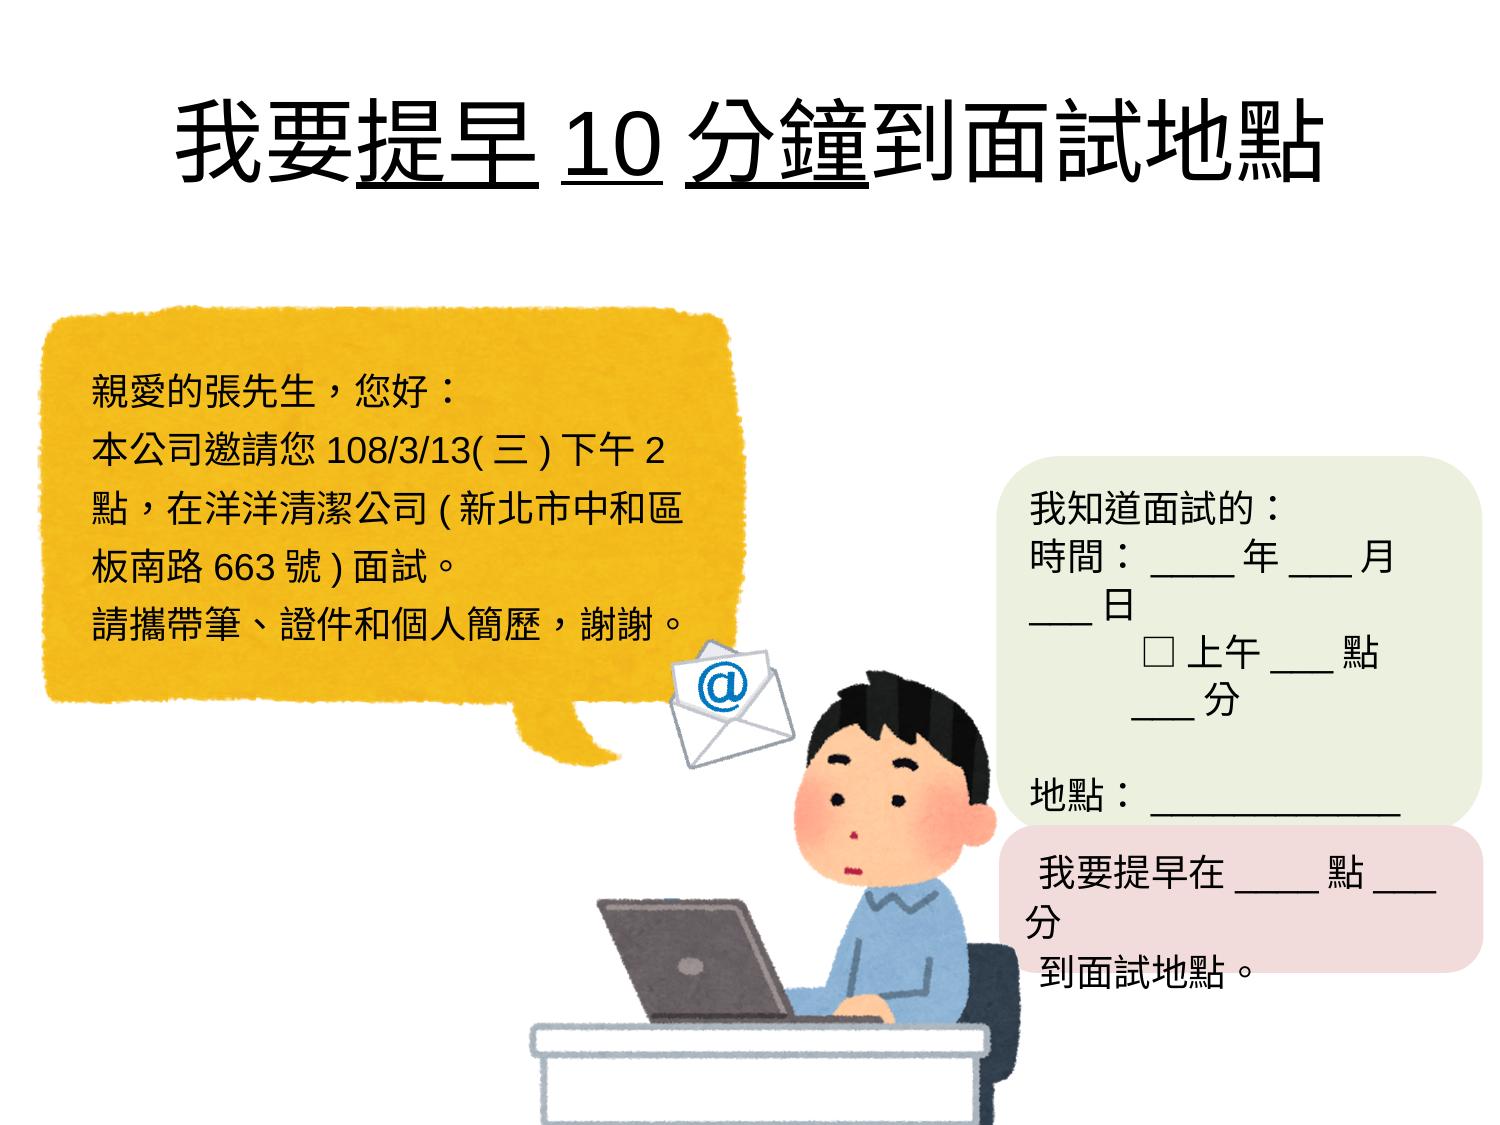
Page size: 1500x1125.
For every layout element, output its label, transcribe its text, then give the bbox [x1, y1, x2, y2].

text_box 我知道面試的： 時間：____年___月___日 □上午___點___分 地點：____________ [996, 456, 1483, 825]
text_box 我要提早在____點___分 到面試地點。 [1052, 825, 1484, 973]
picture [29, 302, 1052, 1125]
text_box 親愛的張先生，您好： 本公司邀請您108/3/13(三)下午2點，在洋洋清潔公司(新北市中和區板南路663號)面試。 請攜帶筆、證件和個人簡歷，謝謝。 [77, 347, 713, 654]
title 我要提早10分鐘到面試地點 [75, 45, 1425, 233]
